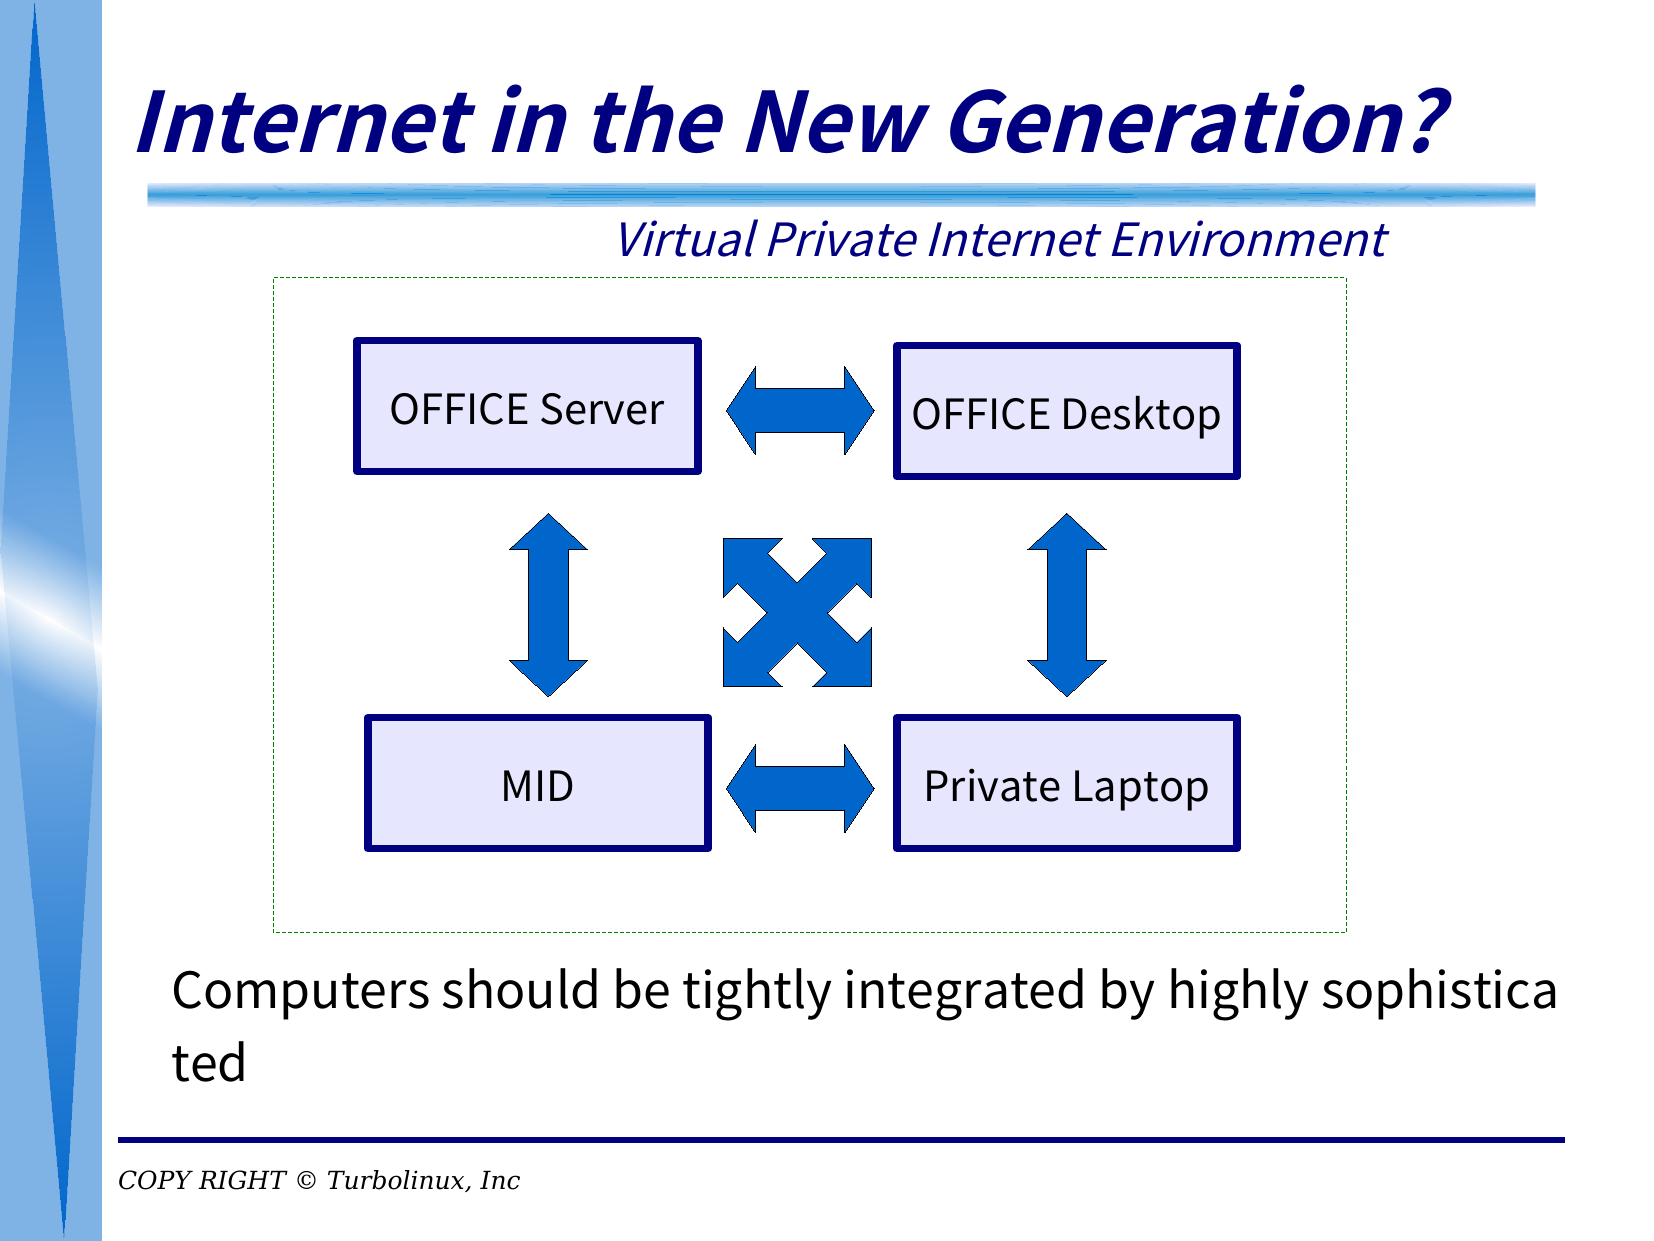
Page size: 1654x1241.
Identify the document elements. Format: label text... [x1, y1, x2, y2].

text_box [723, 538, 872, 687]
text_box Private Laptop [896, 717, 1238, 849]
text_box [509, 513, 588, 697]
text_box MID [367, 717, 709, 849]
text_box OFFICE Desktop [896, 345, 1238, 477]
text_box [1027, 513, 1107, 697]
text_box [726, 366, 875, 455]
text_box Virtual Private Internet Environment [679, 206, 1329, 266]
text_box Computers should be tightly integrated by highly sophisticated INTERNET (S-C and P2P) technologies and become your own Environment! [171, 950, 1565, 1152]
text_box OFFICE Server [357, 340, 698, 472]
title Internet in the New Generation? [129, 70, 1519, 163]
text_box [726, 744, 875, 833]
